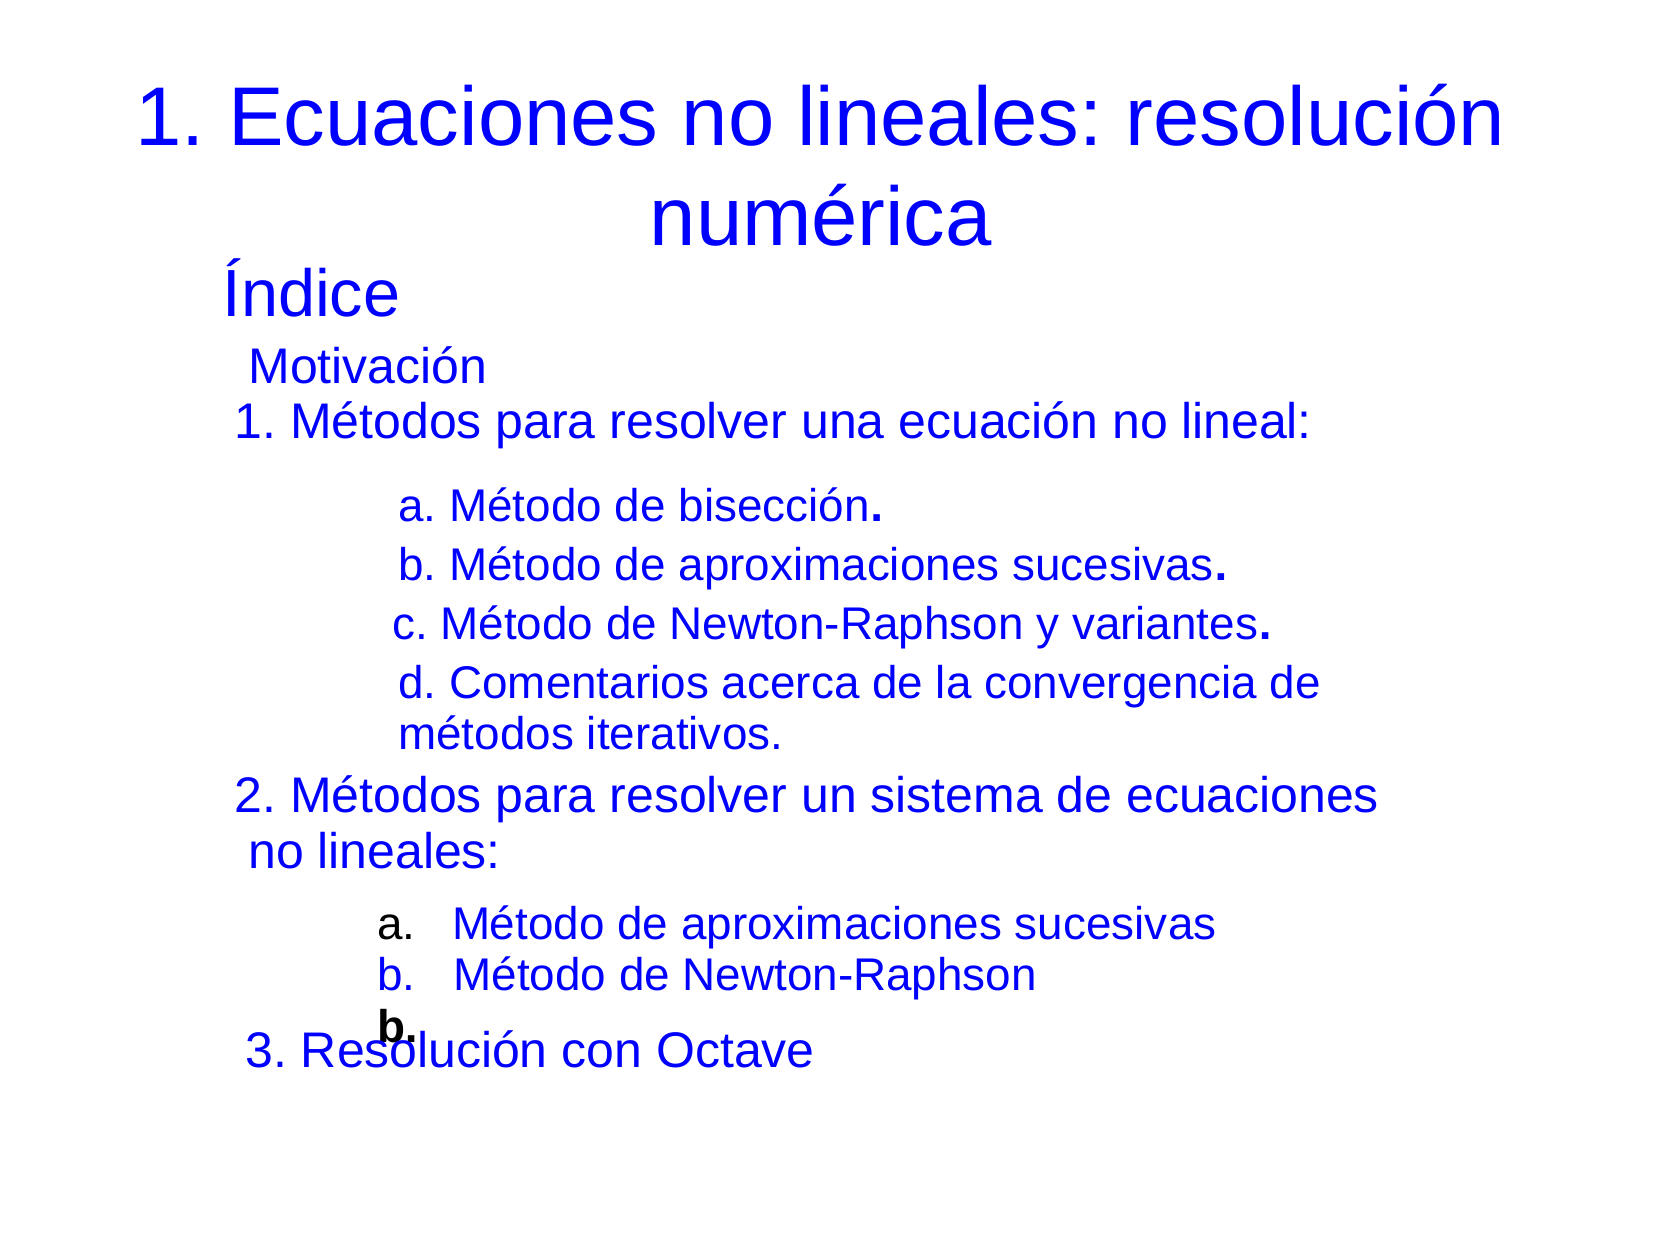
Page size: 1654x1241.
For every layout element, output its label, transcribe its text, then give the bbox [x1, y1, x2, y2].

subtitle Índice [62, 249, 562, 331]
text_box Método de aproximaciones sucesivas b. Método de Newton-Raphson [362, 890, 1367, 1010]
text_box Motivación 1. Métodos para resolver una ecuación no lineal: [219, 330, 1359, 462]
text_box a. Método de bisección. [383, 472, 903, 531]
text_box d. Comentarios acerca de la convergencia de métodos iterativos. [383, 649, 1345, 759]
text_box b. Método de aproximaciones sucesivas. [383, 531, 1250, 590]
title 1. Ecuaciones no lineales: resolución numérica [76, 61, 1565, 264]
text_box 2. Métodos para resolver un sistema de ecuaciones no lineales: [219, 759, 1489, 891]
text_box c. Método de Newton-Raphson y variantes. [377, 590, 1295, 659]
text_box 3. Resolución con Octave [188, 1010, 1406, 1087]
